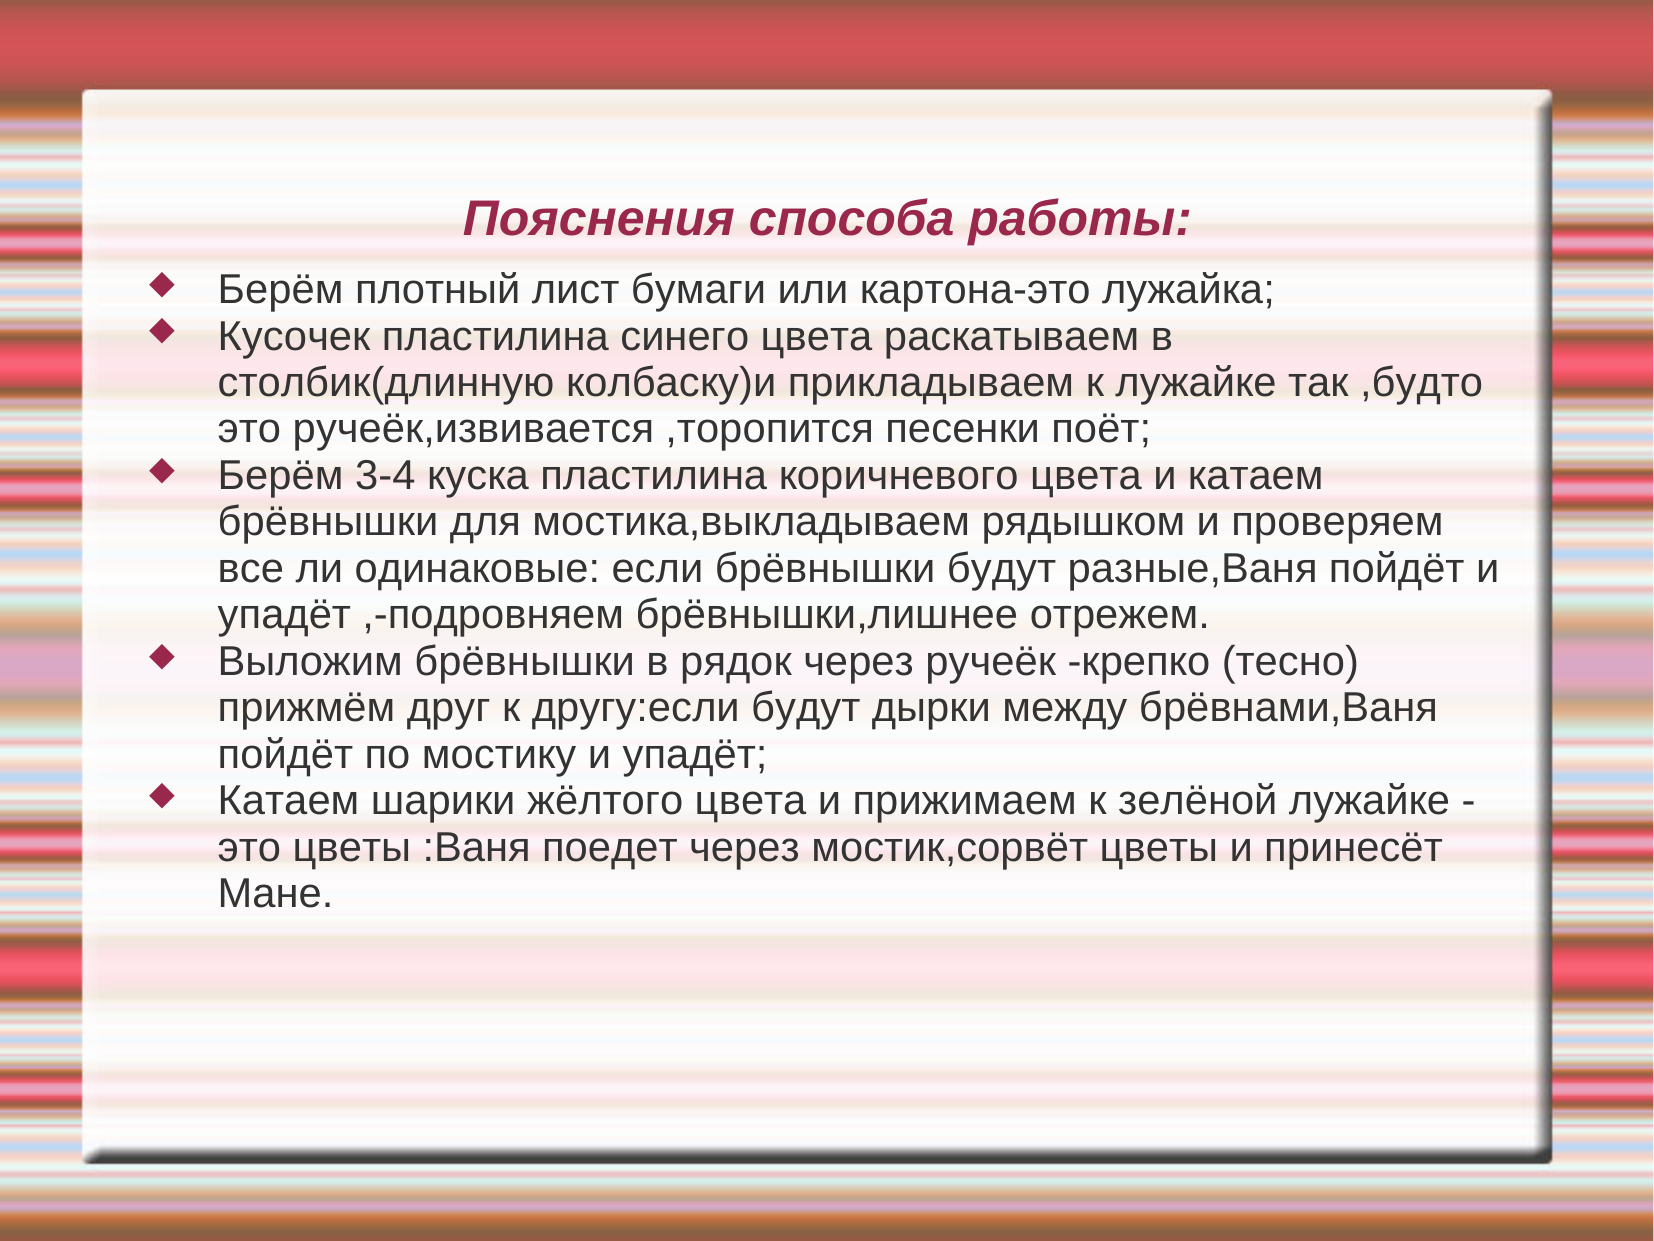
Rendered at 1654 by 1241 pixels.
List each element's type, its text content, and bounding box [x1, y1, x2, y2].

title Пояснения способа работы: [121, 114, 1534, 322]
list Берём плотный лист бумаги или картона-это лужайка; Кусочек пластилина синего цвета раскатываем в столбик(длинную колбаску)и прикладываем к лужайке так ,будто это ручеёк,извивается ,торопится песенки поёт; Берём 3-4 куска пластилина коричневого цвета и катаем брёвнышки для мостика,выкладываем рядышком и проверяем все ли одинаковые: если брёвнышки будут разные,Ваня пойдёт и упадёт ,-подровняем брёвнышки,лишнее отрежем. Выложим брёвнышки в рядок через ручеёк -крепко (тесно) прижмём друг к другу:если будут дырки между брёвнами,Ваня пойдёт по мостику и упадёт; Катаем шарики жёлтого цвета и прижимаем к зелёной лужайке -это цветы :Ваня поедет через мостик,сорвёт цветы и принесёт Мане. [134, 265, 1516, 1132]
picture [0, 0, 1654, 1241]
